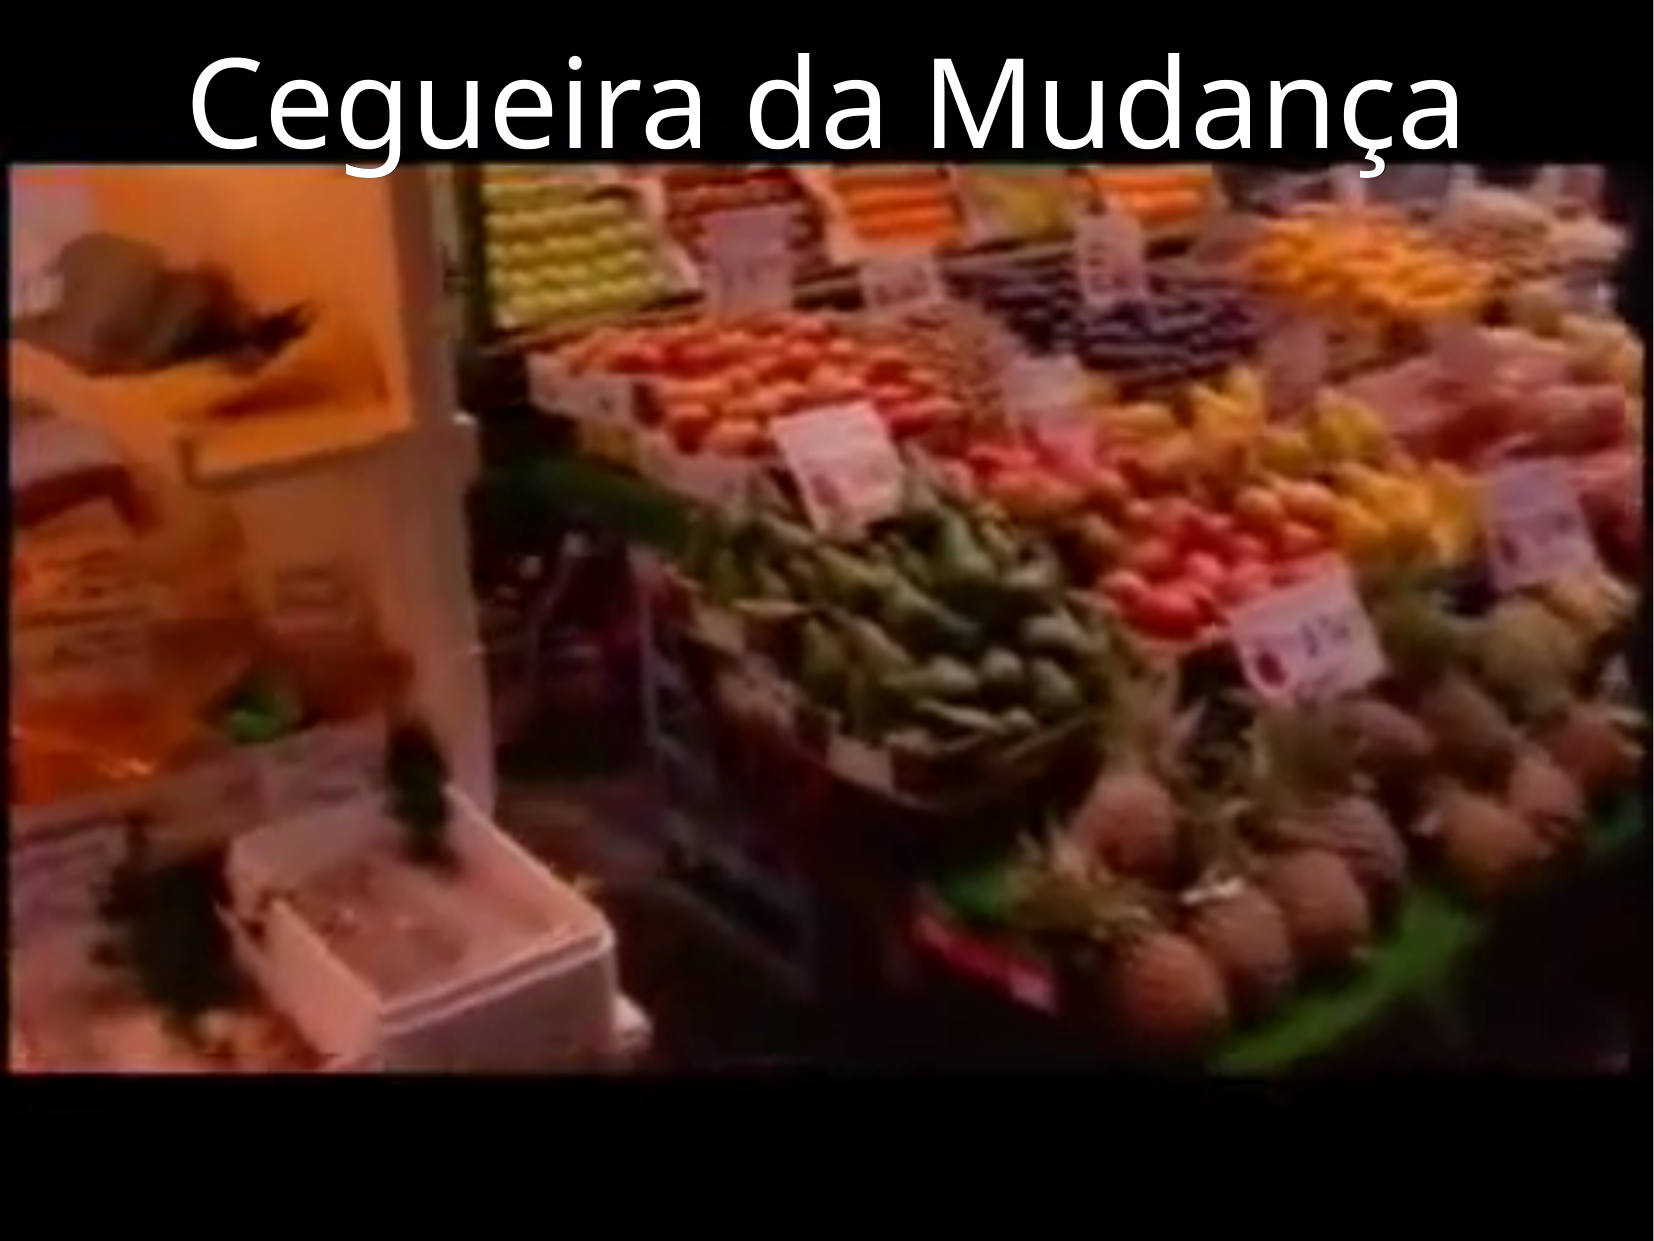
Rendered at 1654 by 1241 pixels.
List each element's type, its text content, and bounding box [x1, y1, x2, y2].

picture [0, 0, 1654, 1241]
title Cegueira da Mudança [82, 3, 1571, 196]
